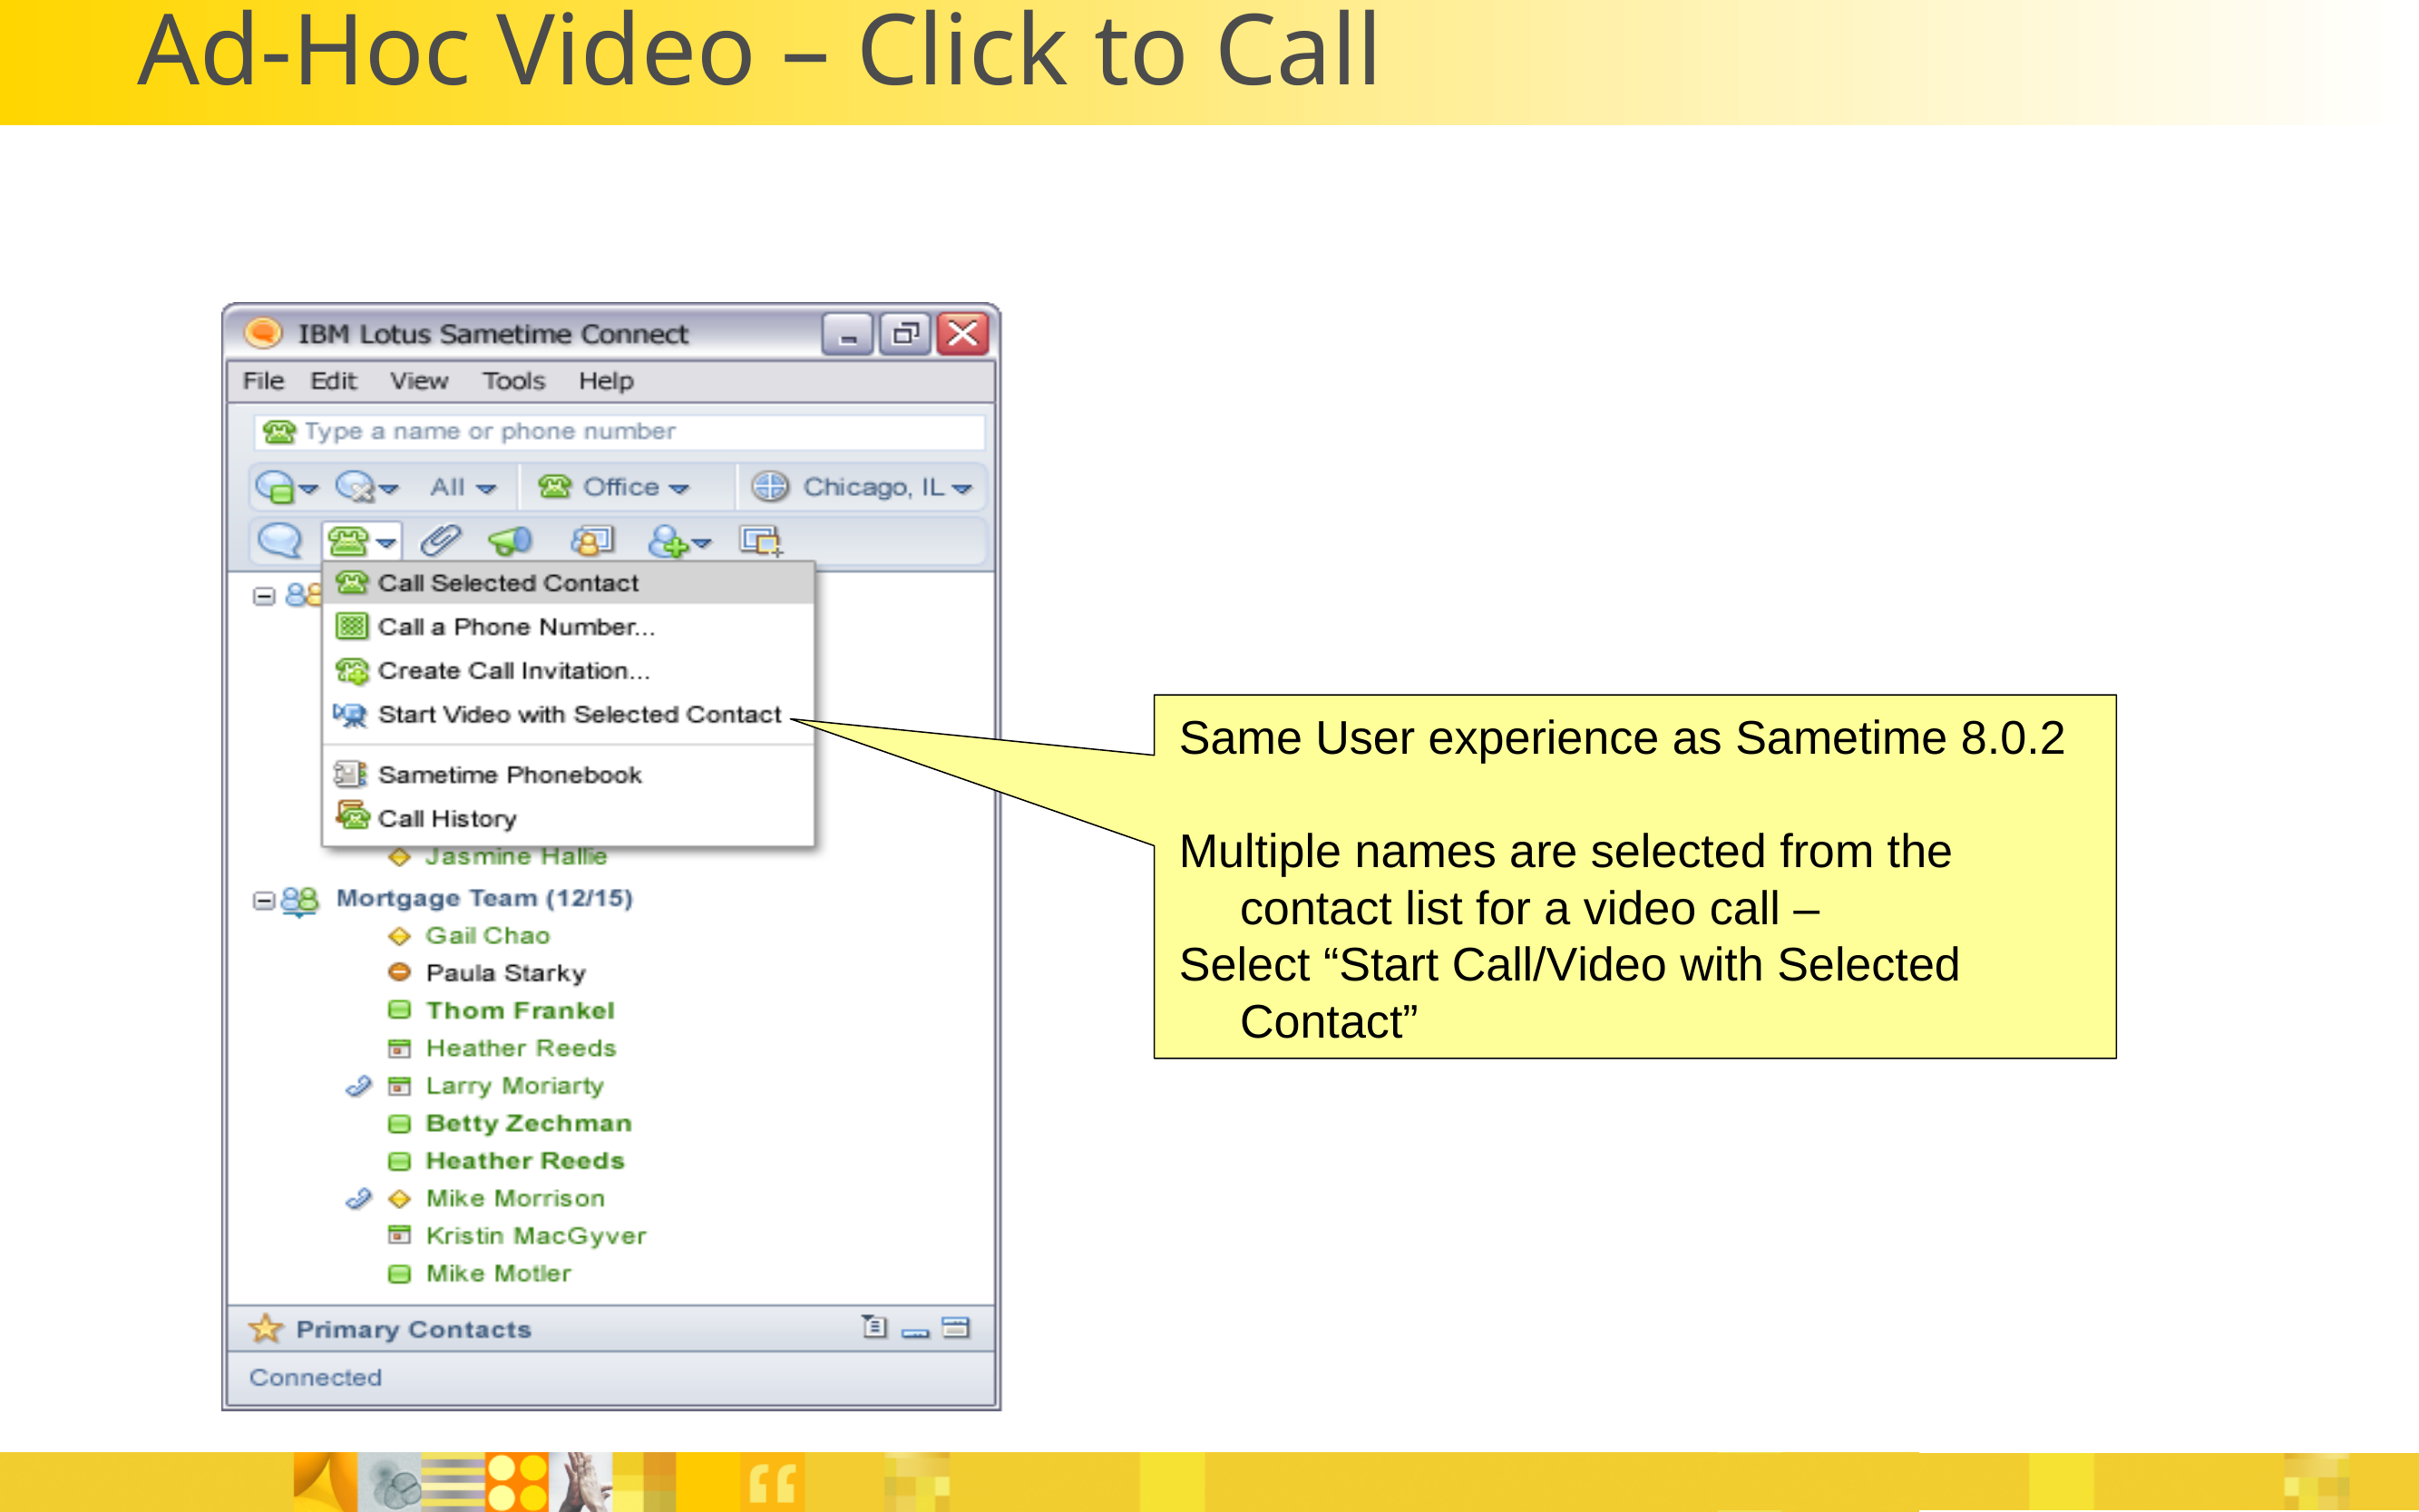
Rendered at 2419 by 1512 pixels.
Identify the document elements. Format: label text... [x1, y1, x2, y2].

text_box [0, 0, 2419, 125]
picture [0, 1452, 2419, 1512]
title Ad-Hoc Video – Click to Call [137, 2, 2315, 127]
text_box Same User experience as Sametime 8.0.2 Multiple names are selected from the contact list for a video call – Select “Start Call/Video with Selected Contact” [790, 695, 2117, 1058]
picture [221, 302, 1005, 1412]
